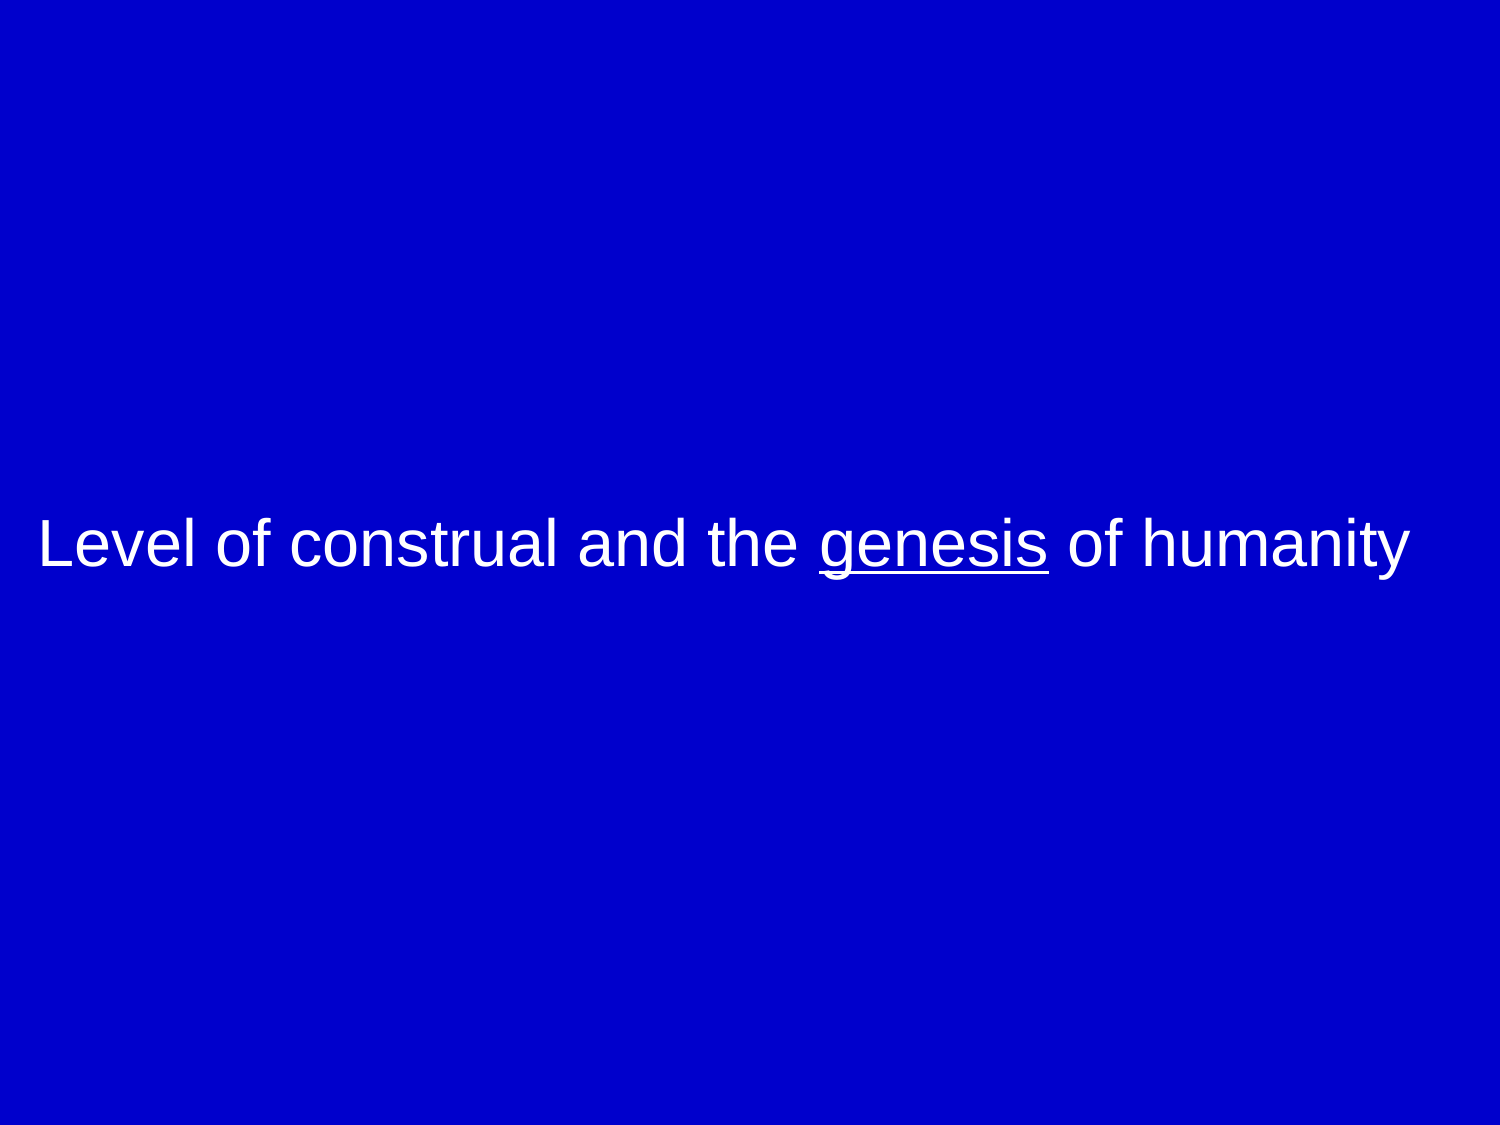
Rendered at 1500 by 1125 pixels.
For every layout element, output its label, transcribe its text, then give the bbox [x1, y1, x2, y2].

title Level of construal and the genesis of humanity [23, 344, 1464, 804]
